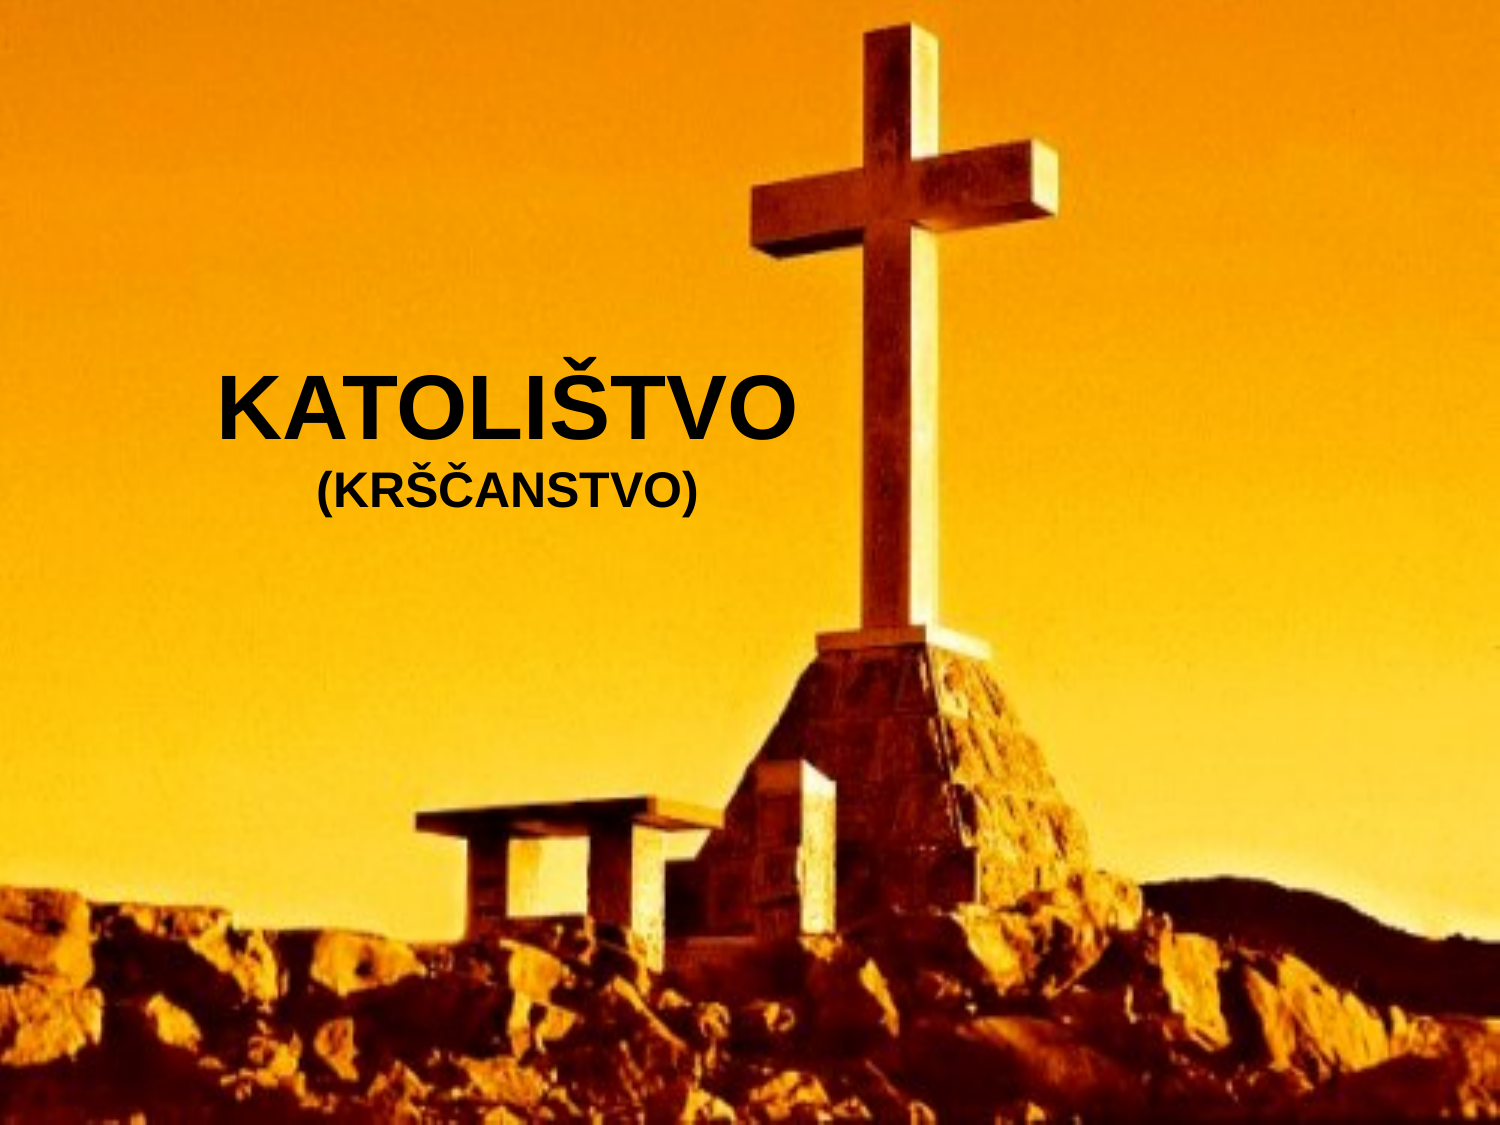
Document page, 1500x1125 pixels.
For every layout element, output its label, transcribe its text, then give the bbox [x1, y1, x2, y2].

picture [0, 0, 1500, 1125]
title KATOLIŠTVO (KRŠČANSTVO) [41, 338, 975, 528]
